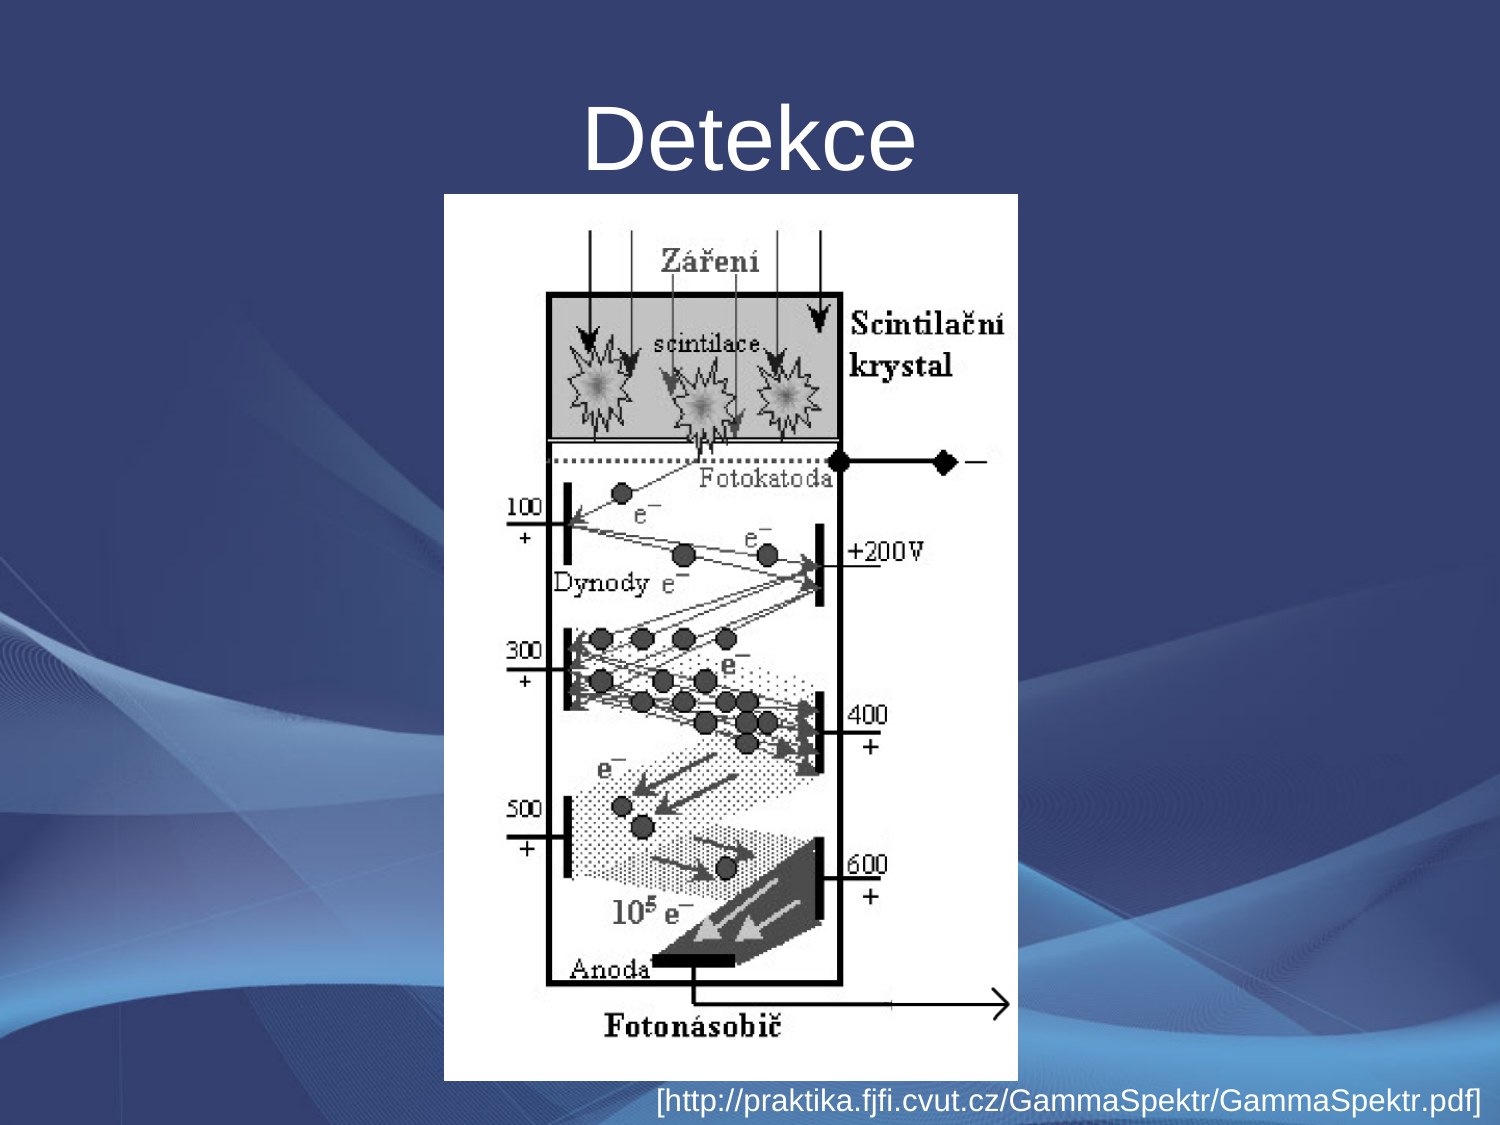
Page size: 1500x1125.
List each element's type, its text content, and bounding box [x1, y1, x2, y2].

picture [0, 0, 1500, 1125]
text_box [http://praktika.fjfi.cvut.cz/GammaSpektr/GammaSpektr.pdf] [641, 1075, 1500, 1125]
title Detekce [75, 45, 1426, 233]
